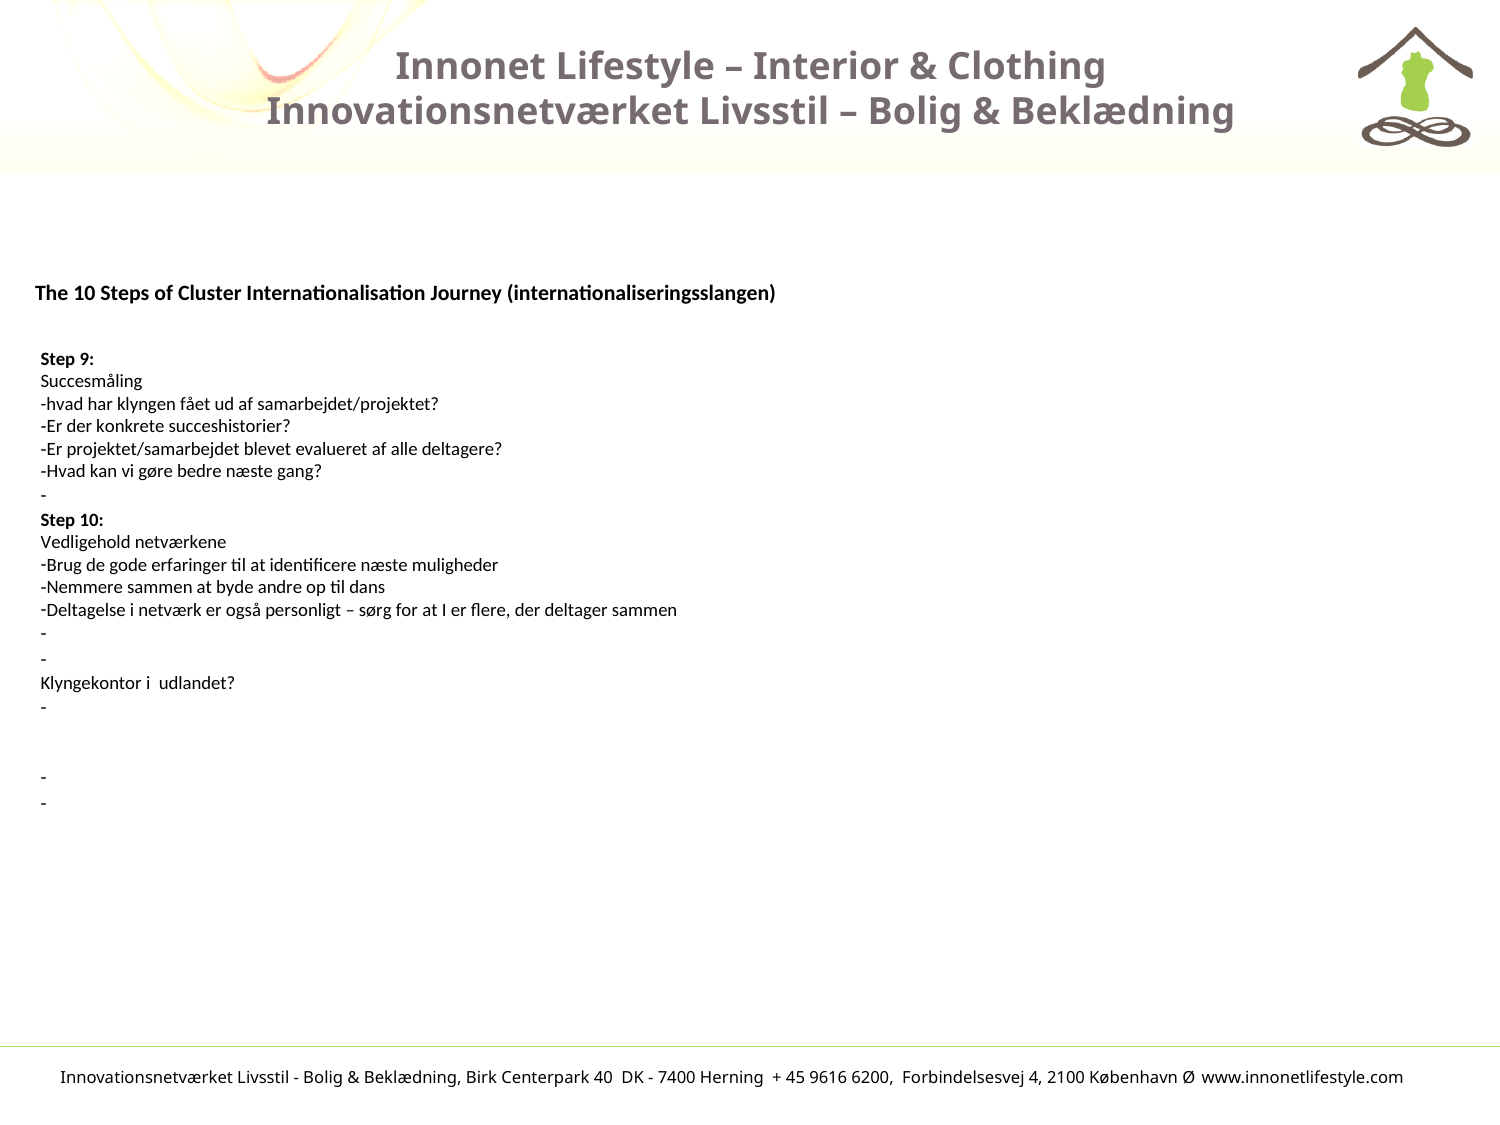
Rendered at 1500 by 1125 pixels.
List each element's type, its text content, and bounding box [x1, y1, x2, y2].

text_box The 10 Steps of Cluster Internationalisation Journey (internationaliseringsslangen) [23, 273, 800, 312]
text_box Step 9: Succesmåling -hvad har klyngen fået ud af samarbejdet/projektet? Er der konkrete succeshistorier? Er projektet/samarbejdet blevet evalueret af alle deltagere? Hvad kan vi gøre bedre næste gang? Step 10: Vedligehold netværkene Brug de gode erfaringer til at identificere næste muligheder Nemmere sammen at byde andre op til dans Deltagelse i netværk er også personligt – sørg for at I er flere, der deltager sammen Klyngekontor i udlandet? [29, 341, 1447, 888]
